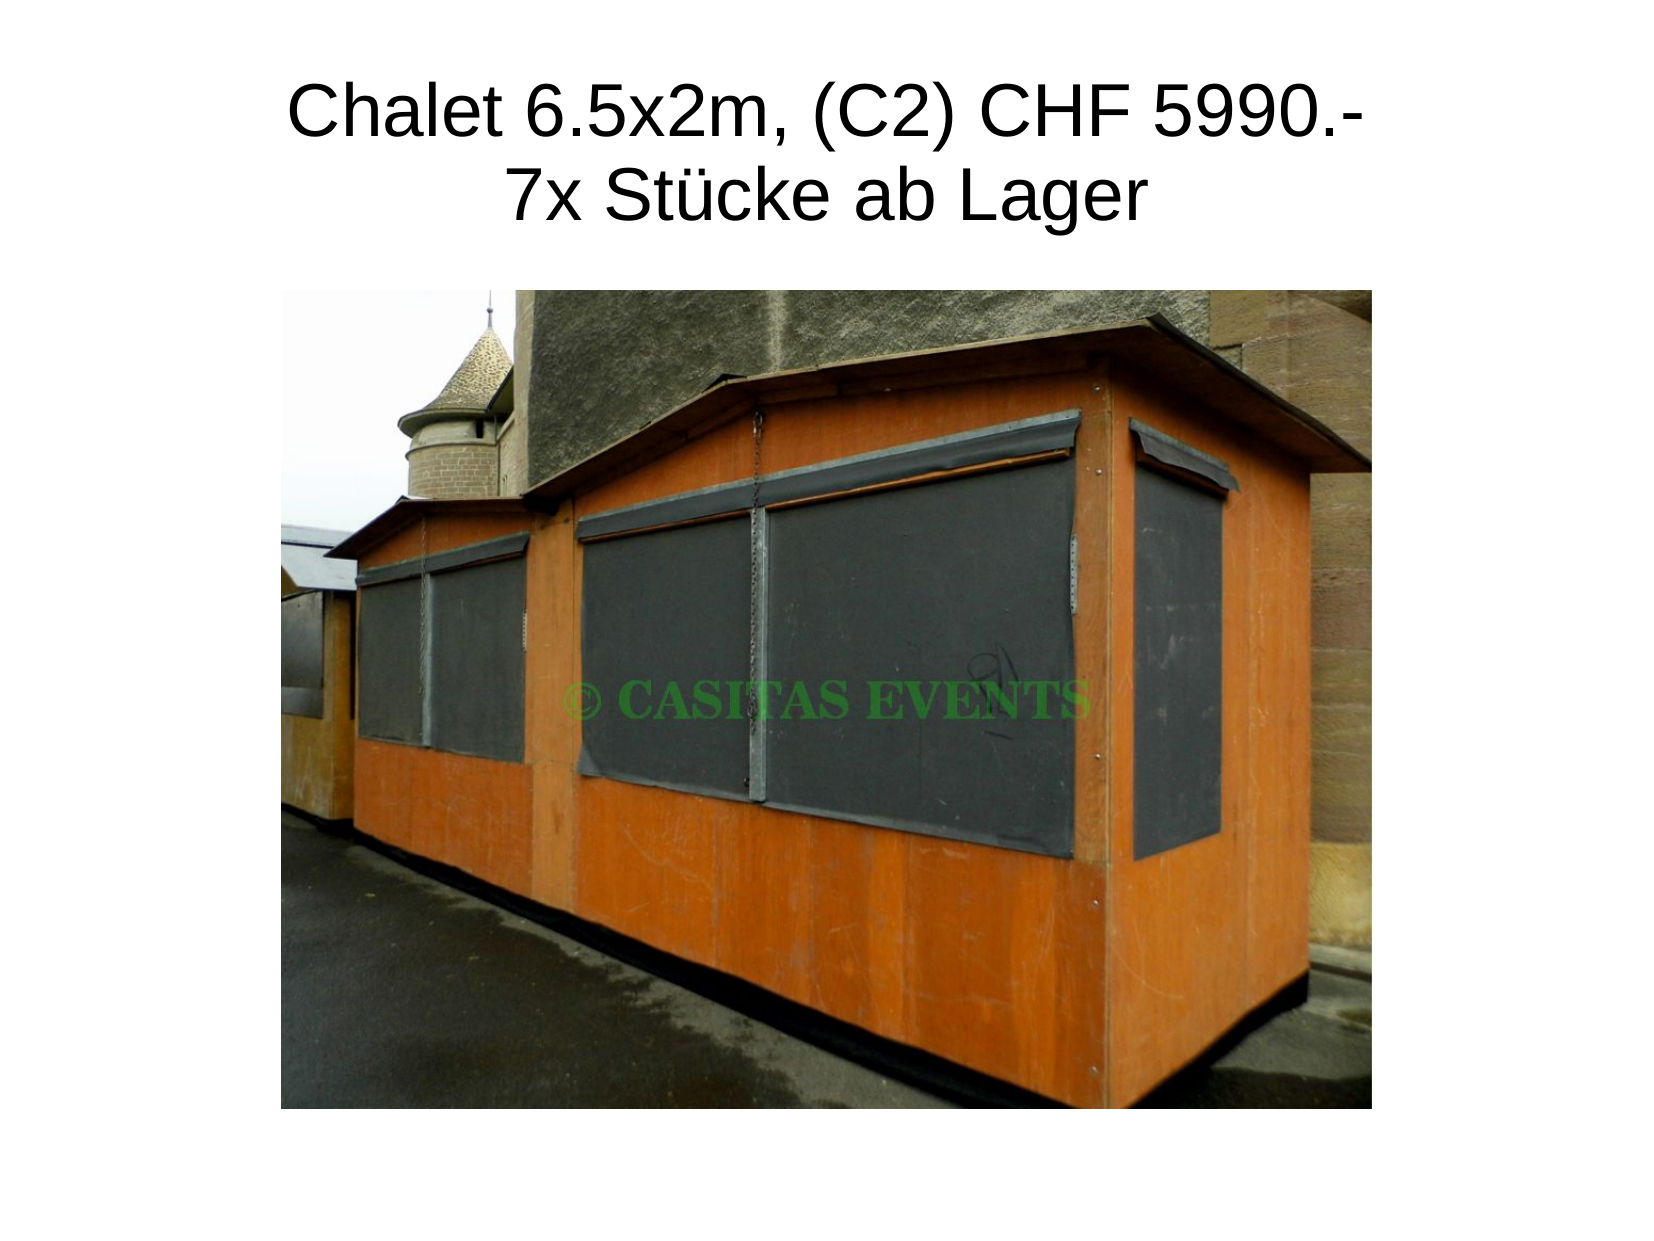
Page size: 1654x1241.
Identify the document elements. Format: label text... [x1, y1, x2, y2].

picture [281, 290, 1373, 1109]
title Chalet 6.5x2m, (C2) CHF 5990.- 7x Stücke ab Lager [82, 49, 1571, 257]
